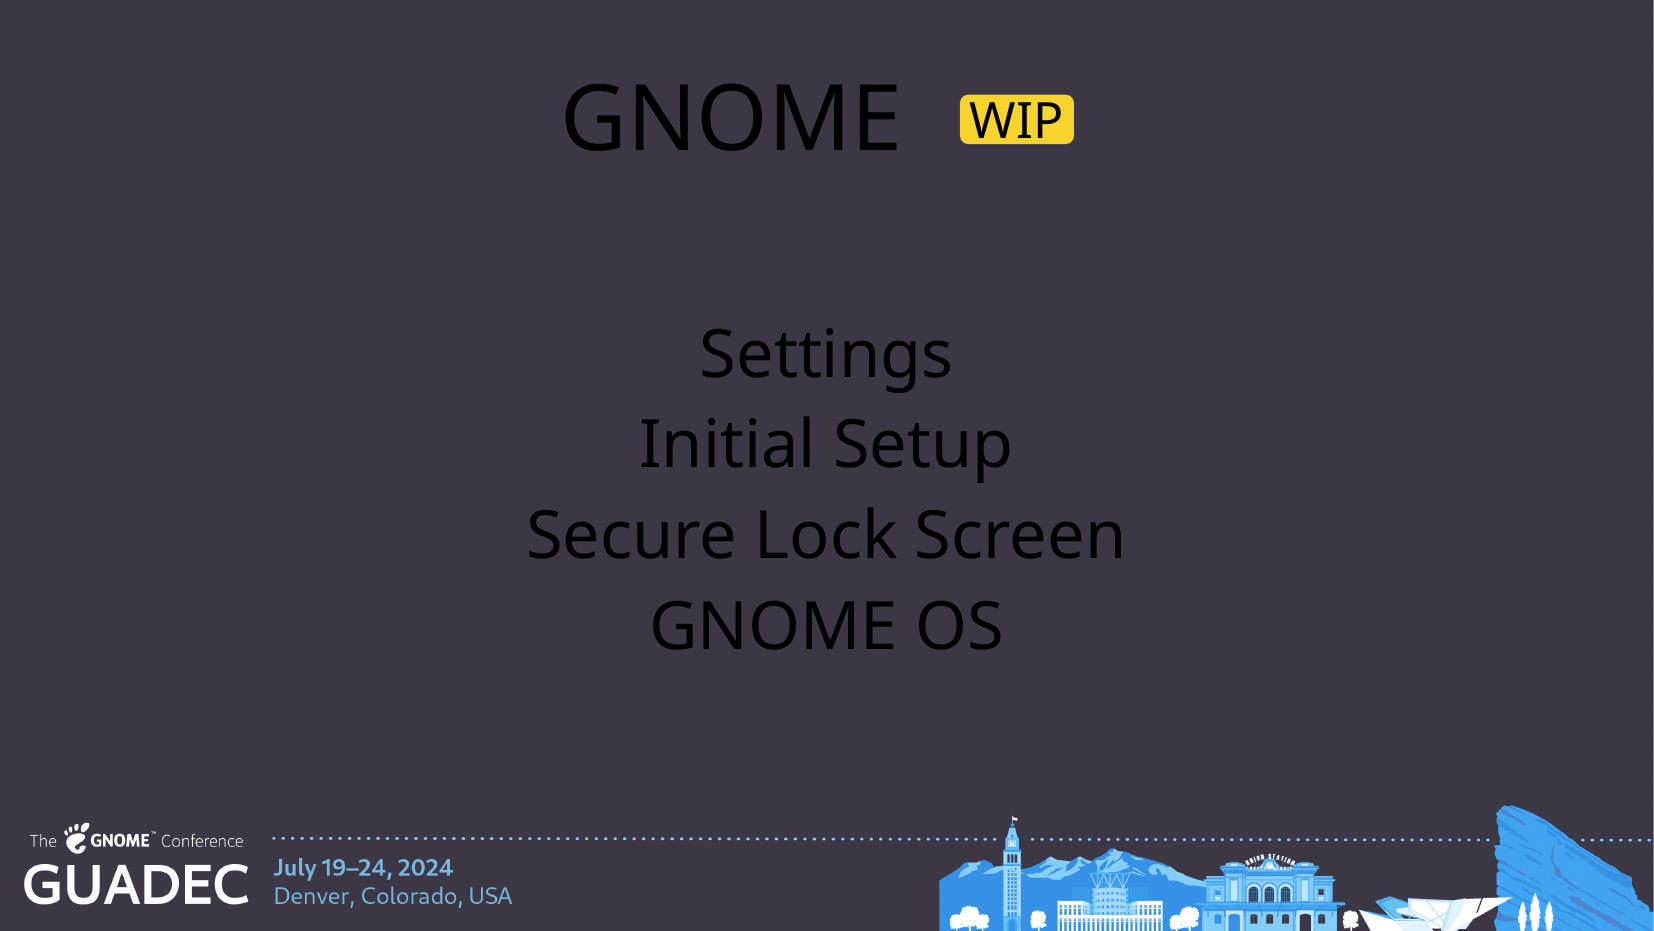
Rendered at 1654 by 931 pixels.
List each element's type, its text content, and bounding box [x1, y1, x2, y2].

text_box WIP [959, 94, 1074, 145]
subtitle Settings Initial Setup Secure Lock Screen GNOME OS [82, 217, 1571, 758]
title GNOME [82, 37, 1571, 193]
picture [0, 0, 1654, 931]
